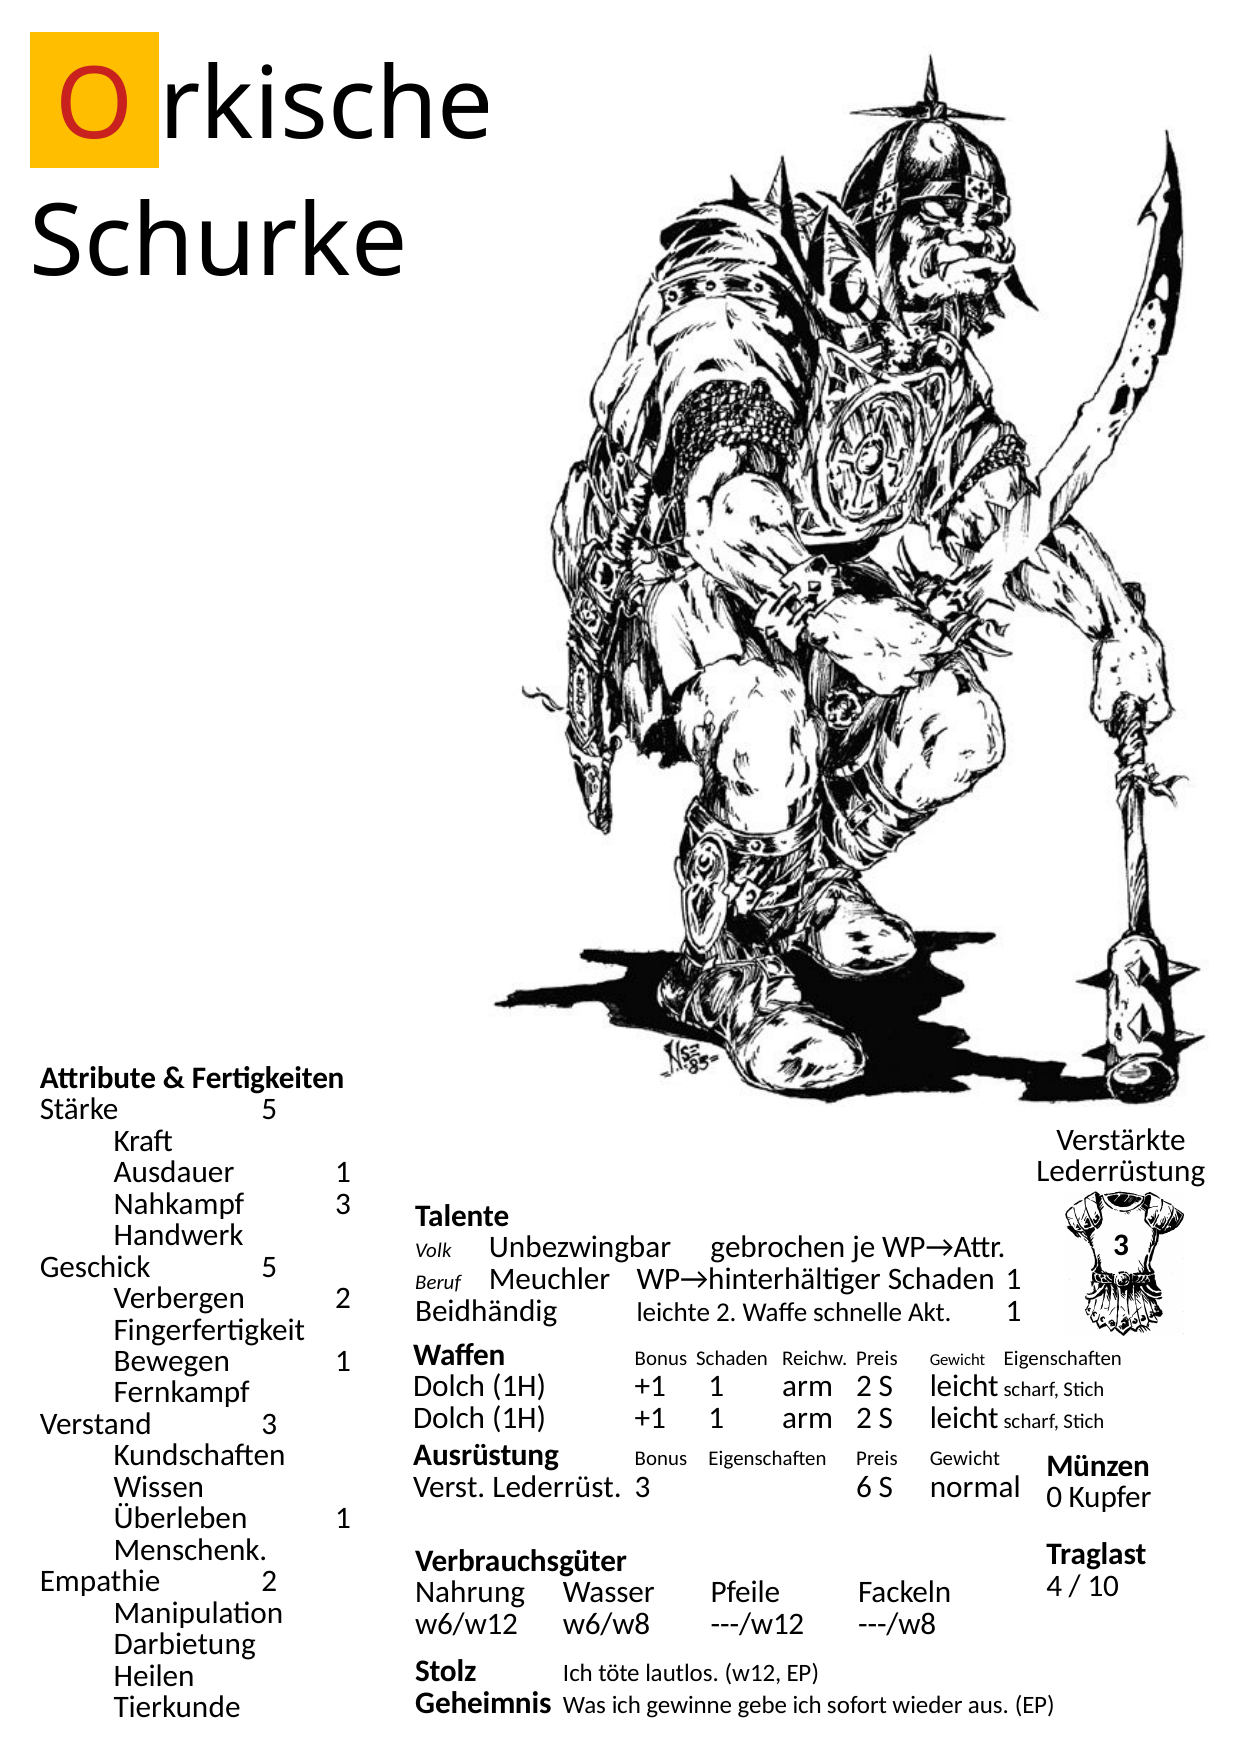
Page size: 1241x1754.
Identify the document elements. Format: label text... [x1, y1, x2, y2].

text_box Münzen 0 Kupfer [1031, 1445, 1208, 1529]
text_box Verstärkte Lederrüstung 3 [1018, 1119, 1224, 1270]
text_box Traglast 4 / 10 [1031, 1533, 1208, 1618]
picture [488, 46, 1209, 1107]
text_box Verbrauchsgüter Nahrung Wasser Pfeile Fackeln w6/w12 w6/w8 ---/w12 ---/w8 [400, 1540, 979, 1649]
text_box Waffen Bonus Schaden Reichw. Preis Gewicht Eigenschaften Dolch (1H) +1 1 arm 2 S leicht scharf, Stich Dolch (1H) +1 1 arm 2 S leicht scharf, Stich [398, 1334, 1219, 1446]
text_box Stolz Ich töte lautlos. (w12, EP) Geheimnis Was ich gewinne gebe ich sofort wieder aus. (EP) [400, 1650, 1190, 1729]
text_box O rkischer Schurke [14, 24, 625, 274]
text_box Attribute & Fertigkeiten Stärke 5 Kraft Ausdauer 1 Nahkampf 3 Handwerk Geschick 5 Verbergen 2 Fingerfertigkeit Bewegen 1 Fernkampf Verstand 3 Kundschaften Wissen Überleben 1 Menschenk. Empathie 2 Manipulation Darbietung Heilen Tierkunde [25, 1057, 374, 1729]
text_box Talente Volk Unbezwingbar gebrochen je WP→Attr. Beruf Meuchler WP→hinterhältiger Schaden 1 Beidhändig leichte 2. Waffe schnelle Akt. 1 [400, 1195, 1045, 1334]
text_box Ausrüstung Bonus Eigenschaften Preis Gewicht Verst. Lederrüst. 3 6 S normal [398, 1434, 1036, 1544]
picture [1065, 1270, 1184, 1336]
